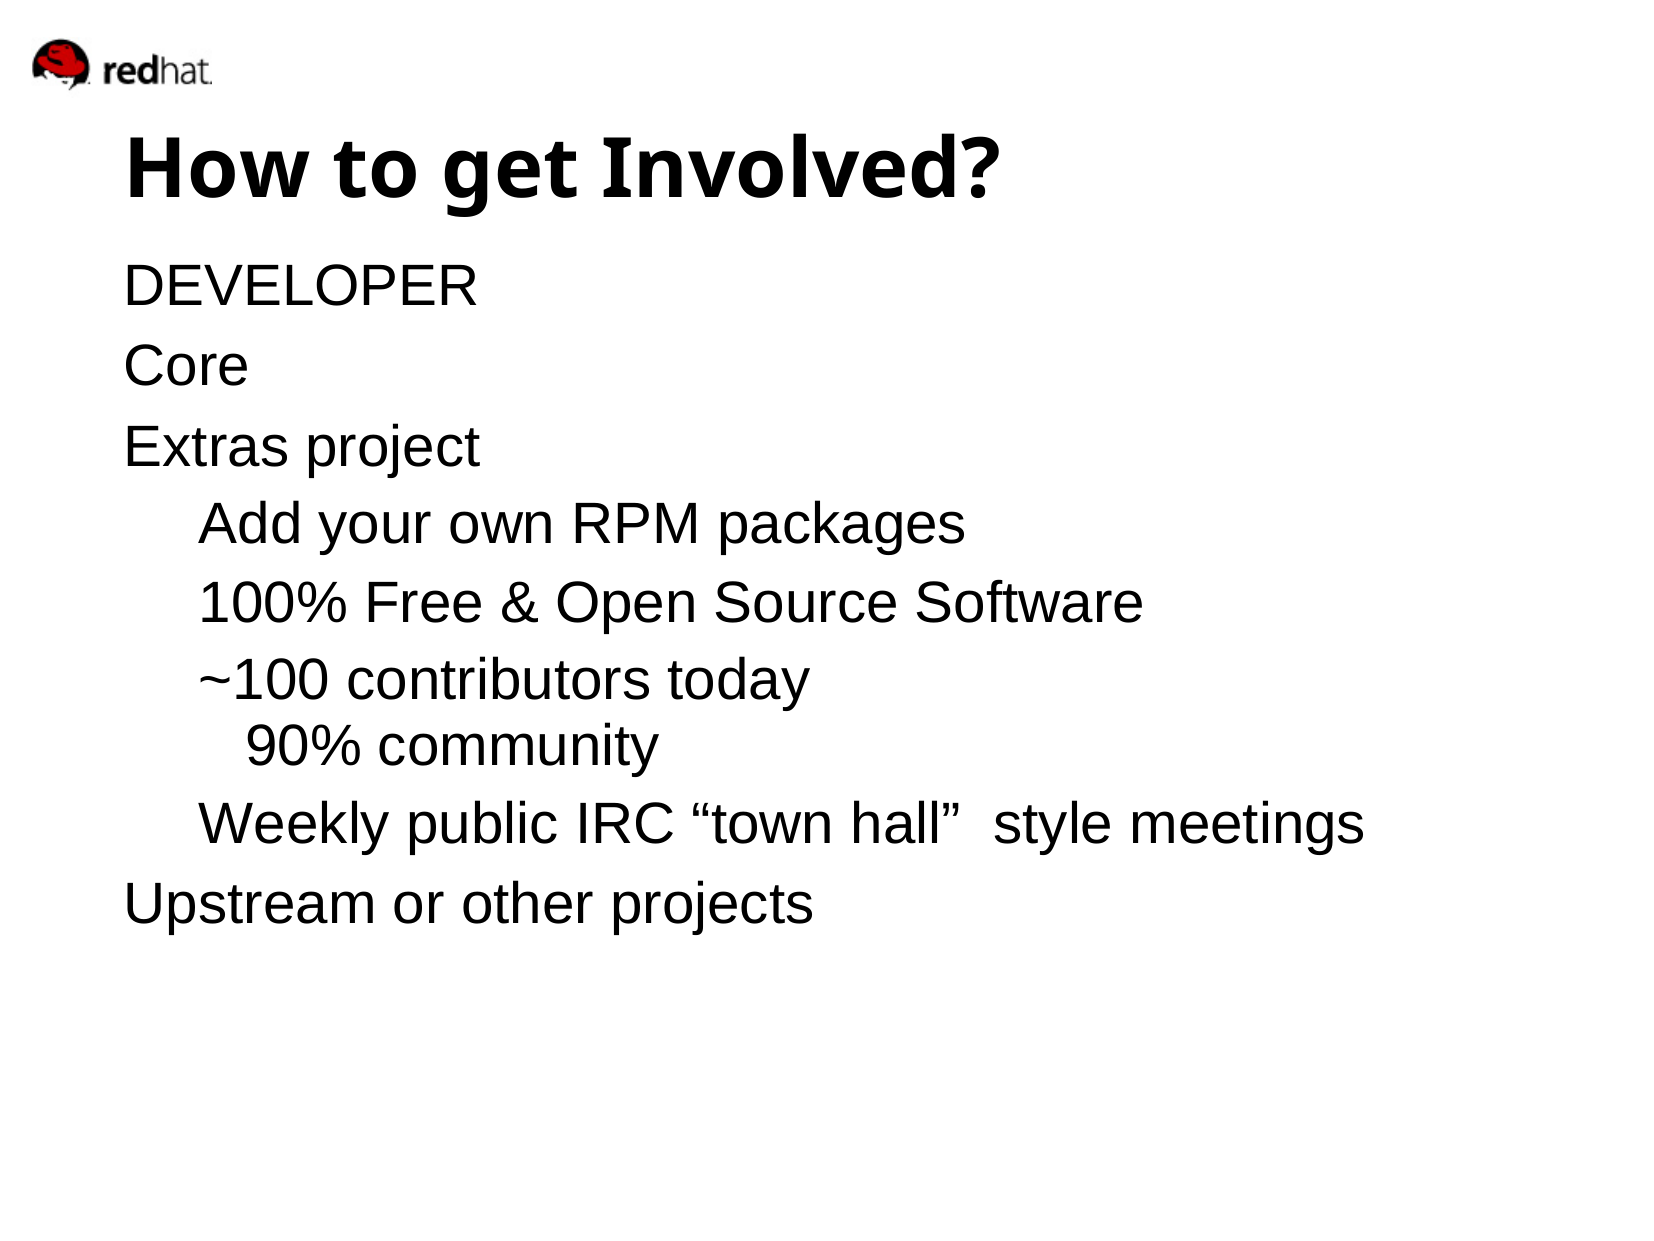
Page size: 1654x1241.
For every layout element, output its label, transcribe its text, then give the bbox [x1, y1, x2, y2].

picture [31, 37, 212, 98]
title How to get Involved? [123, 110, 1529, 221]
list DEVELOPER Core Extras project Add your own RPM packages 100% Free & Open Source Software ~100 contributors today 90% community Weekly public IRC “town hall” style meetings Upstream or other projects [123, 252, 1529, 1130]
